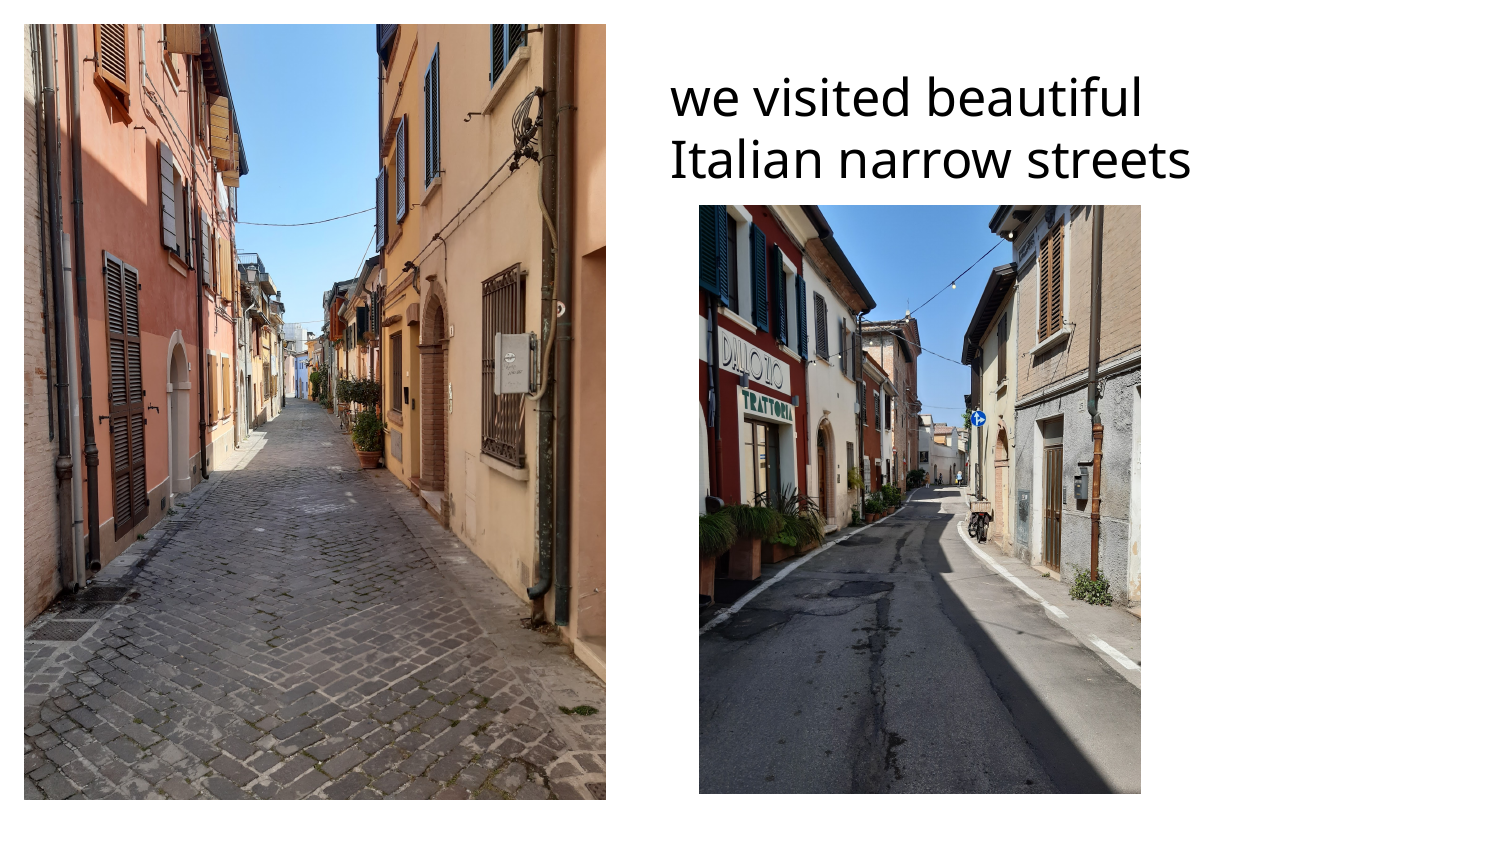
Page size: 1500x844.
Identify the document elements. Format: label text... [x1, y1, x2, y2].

text_box we visited beautiful Italian narrow streets [655, 49, 1236, 205]
picture [24, 24, 606, 800]
picture [699, 205, 1141, 794]
